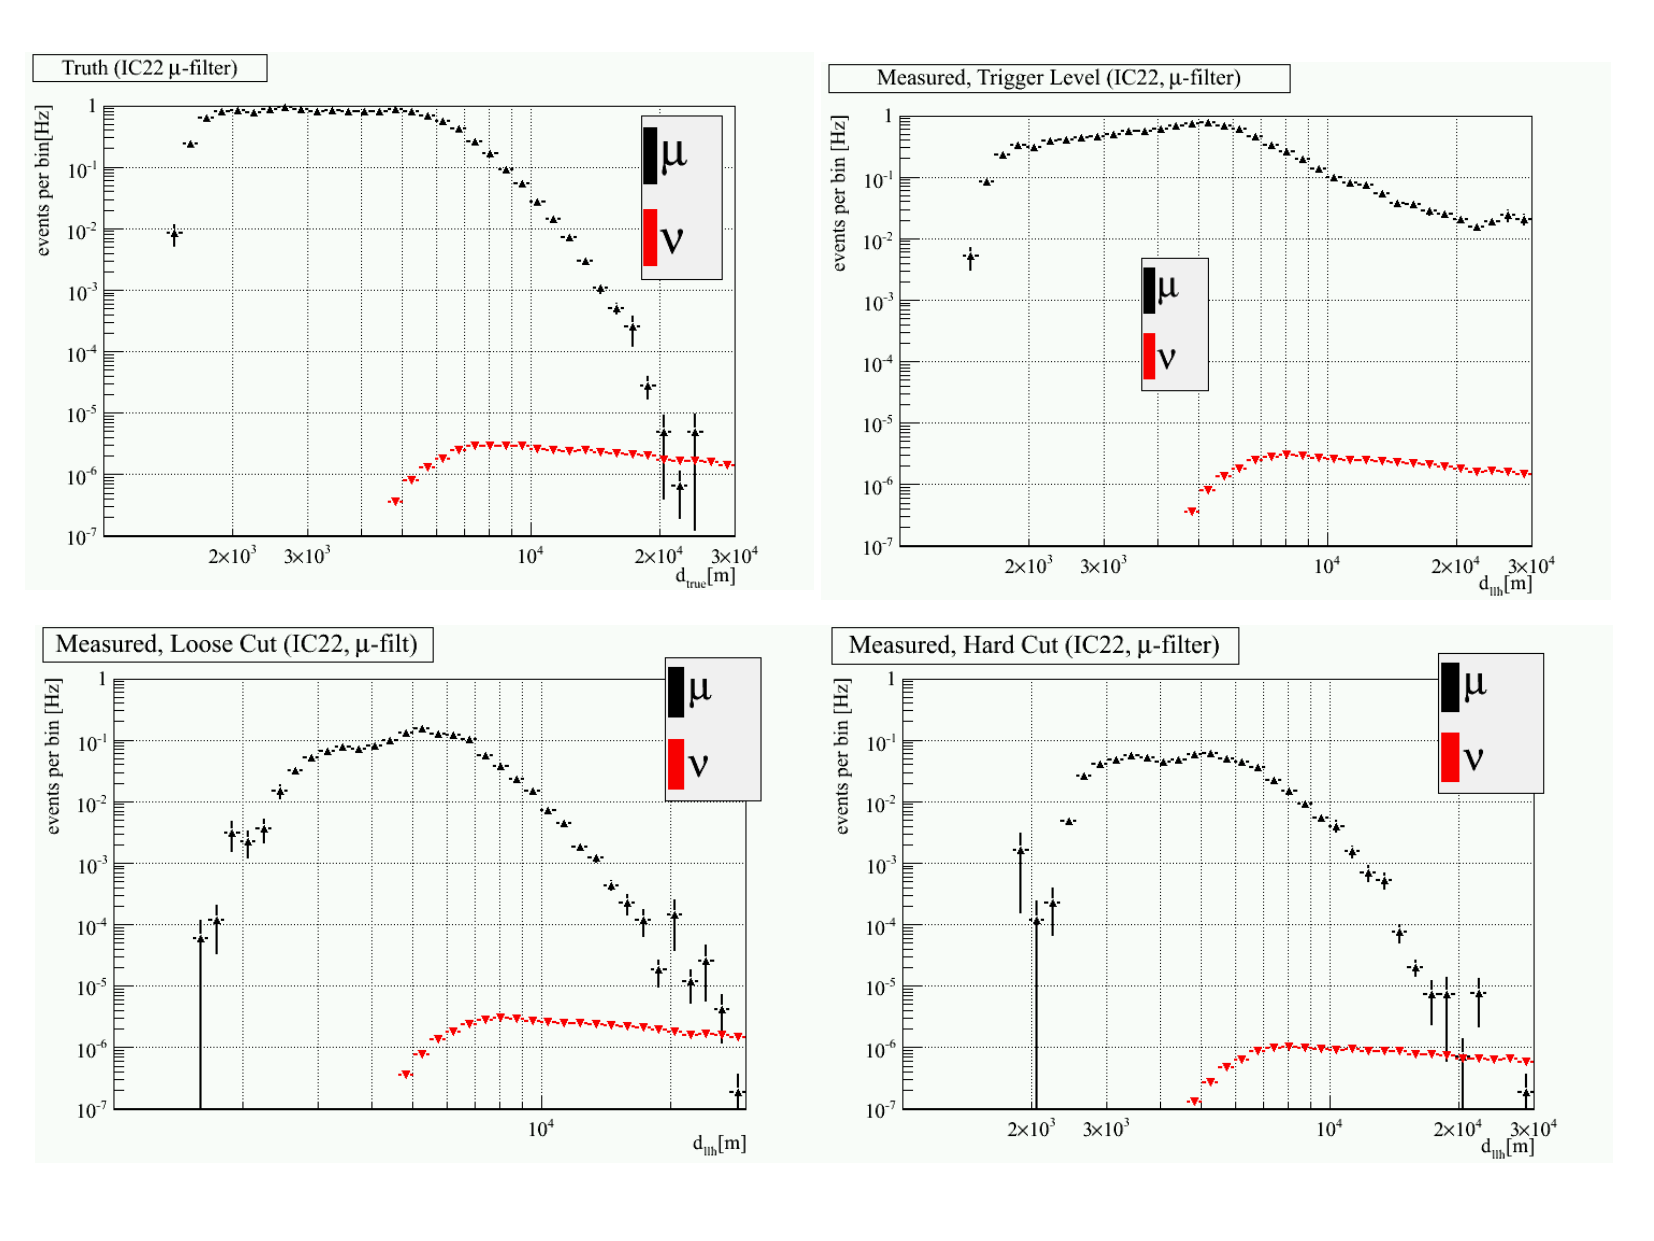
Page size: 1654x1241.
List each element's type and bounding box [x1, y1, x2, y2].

picture [25, 52, 814, 590]
picture [821, 62, 1611, 600]
picture [35, 625, 1613, 1163]
